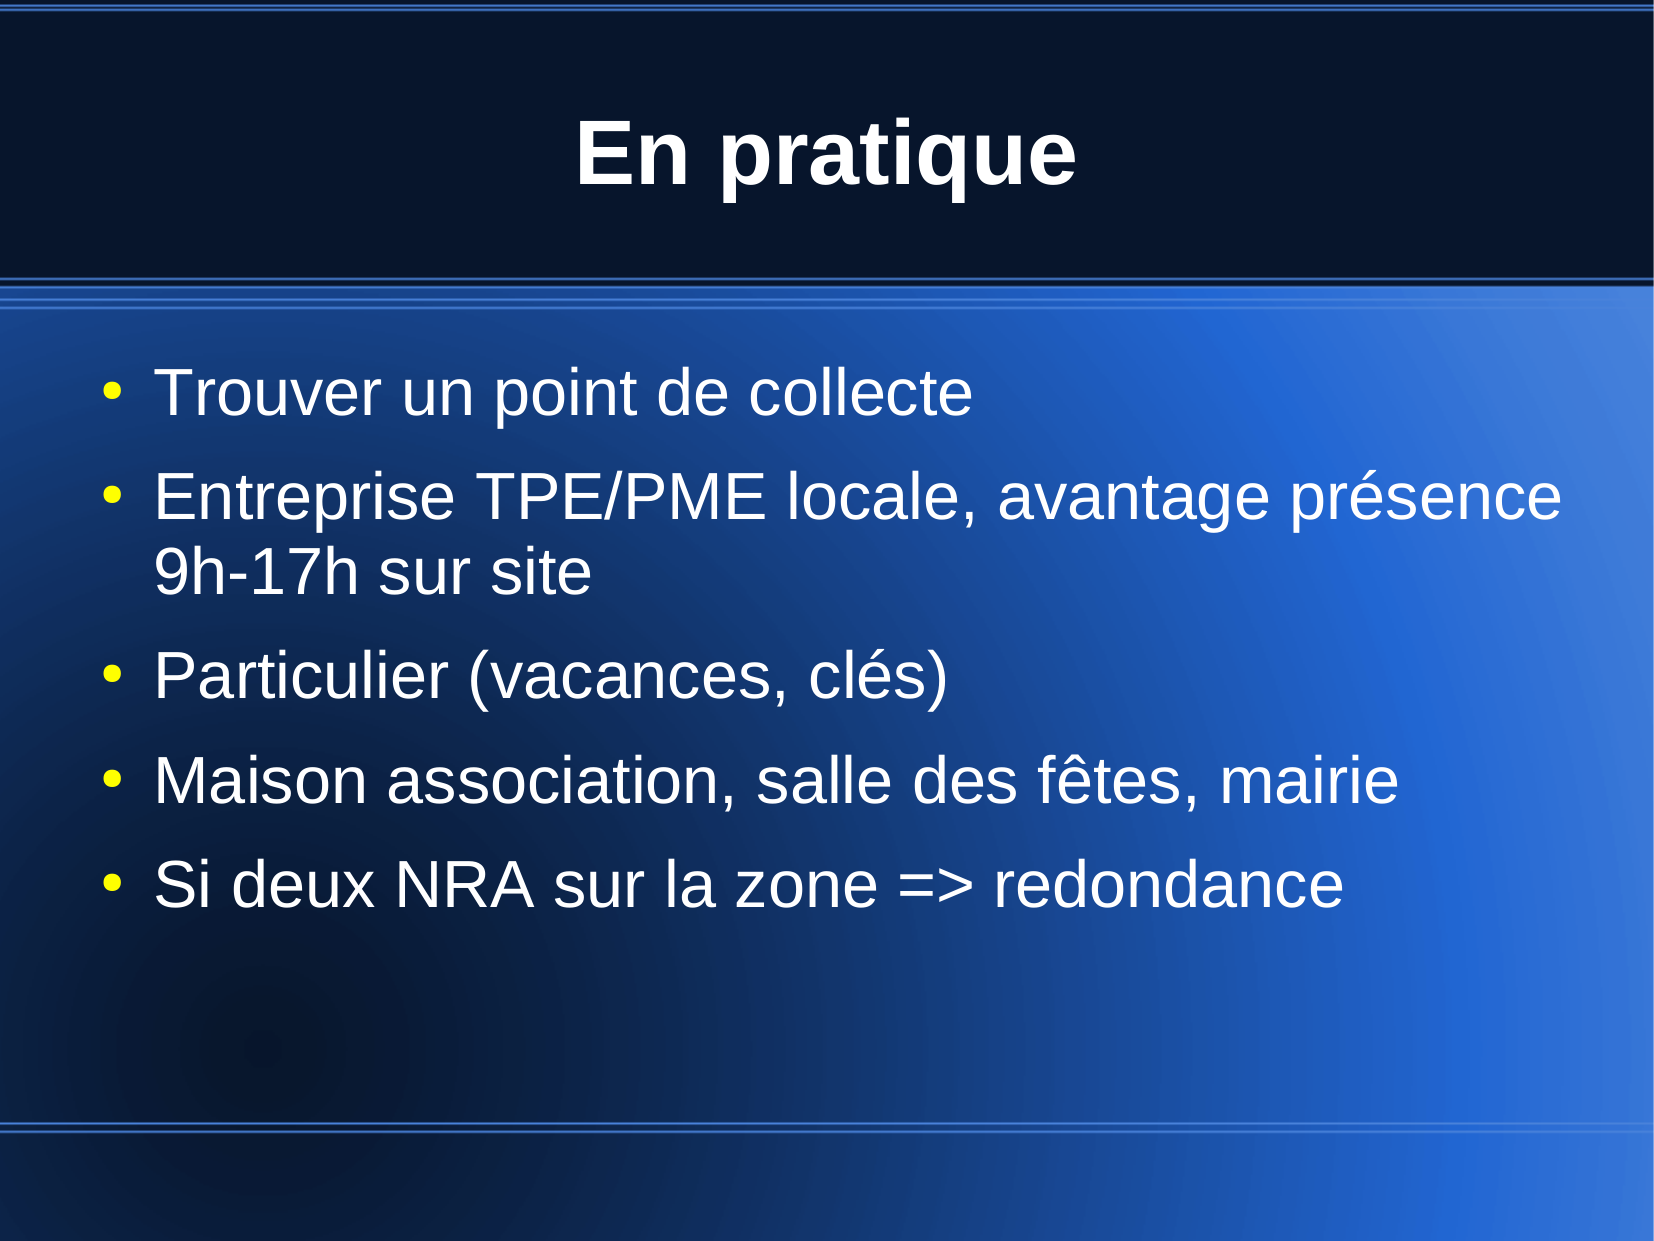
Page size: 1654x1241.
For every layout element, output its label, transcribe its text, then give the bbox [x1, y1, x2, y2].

title En pratique [82, 56, 1571, 250]
picture [0, 0, 1654, 1241]
list Trouver un point de collecte Entreprise TPE/PME locale, avantage présence 9h-17h sur site Particulier (vacances, clés) Maison association, salle des fêtes, mairie Si deux NRA sur la zone => redondance [82, 355, 1571, 1159]
